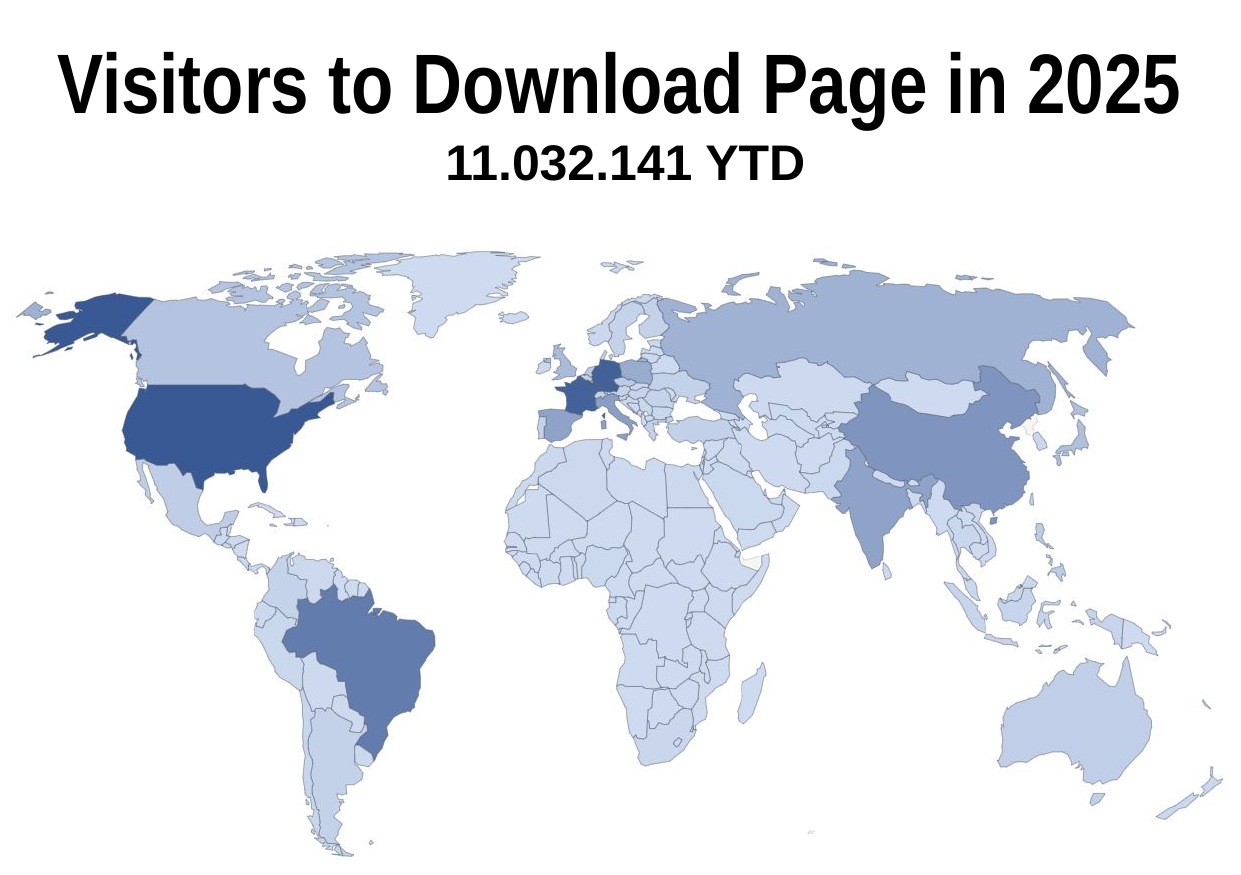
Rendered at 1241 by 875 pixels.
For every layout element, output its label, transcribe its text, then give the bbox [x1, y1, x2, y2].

title Visitors to Download Page in 2025 [11, 12, 1229, 155]
text_box 11.032.141 YTD [430, 128, 821, 199]
picture [11, 246, 1229, 863]
